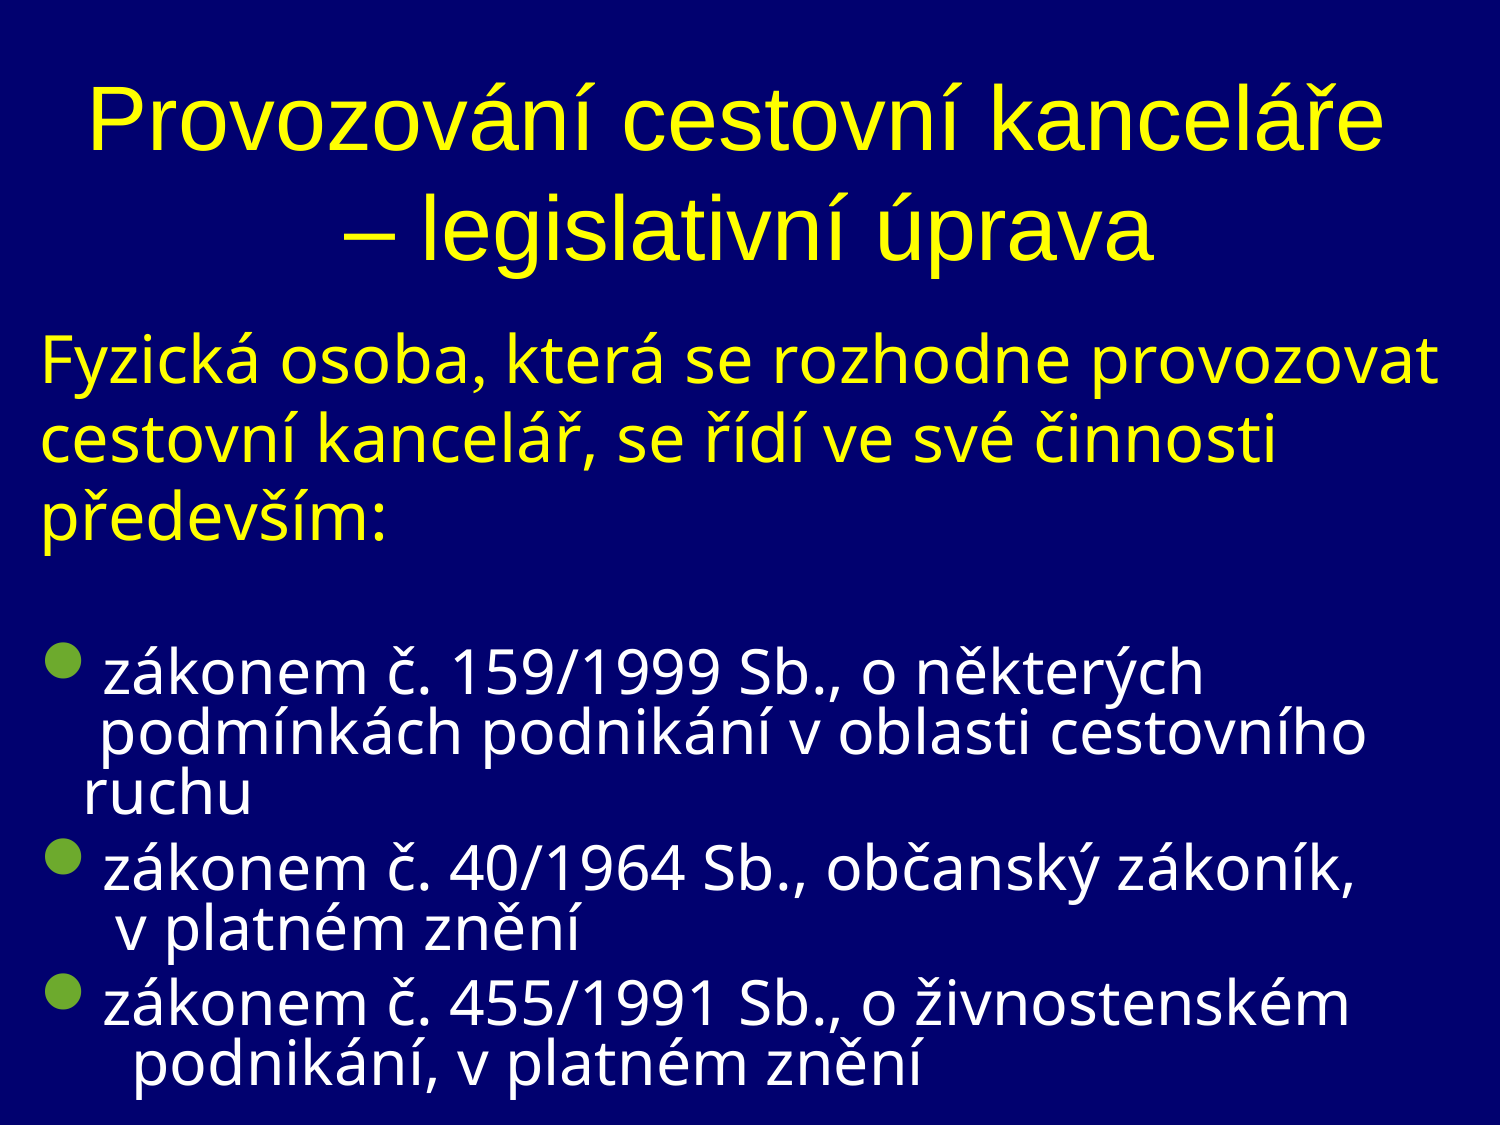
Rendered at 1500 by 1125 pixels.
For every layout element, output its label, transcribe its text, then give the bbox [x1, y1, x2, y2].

text_box Provozování cestovní kanceláře – legislativní úprava [0, 49, 1500, 288]
text_box Fyzická osoba, která se rozhodne provozovat cestovní kancelář, se řídí ve své činnosti především: zákonem č. 159/1999 Sb., o některých podmínkách podnikání v oblasti cestovního ruchu zákonem č. 40/1964 Sb., občanský zákoník, v platném znění zákonem č. 455/1991 Sb., o živnostenském podnikání, v platném znění [24, 324, 1475, 1125]
